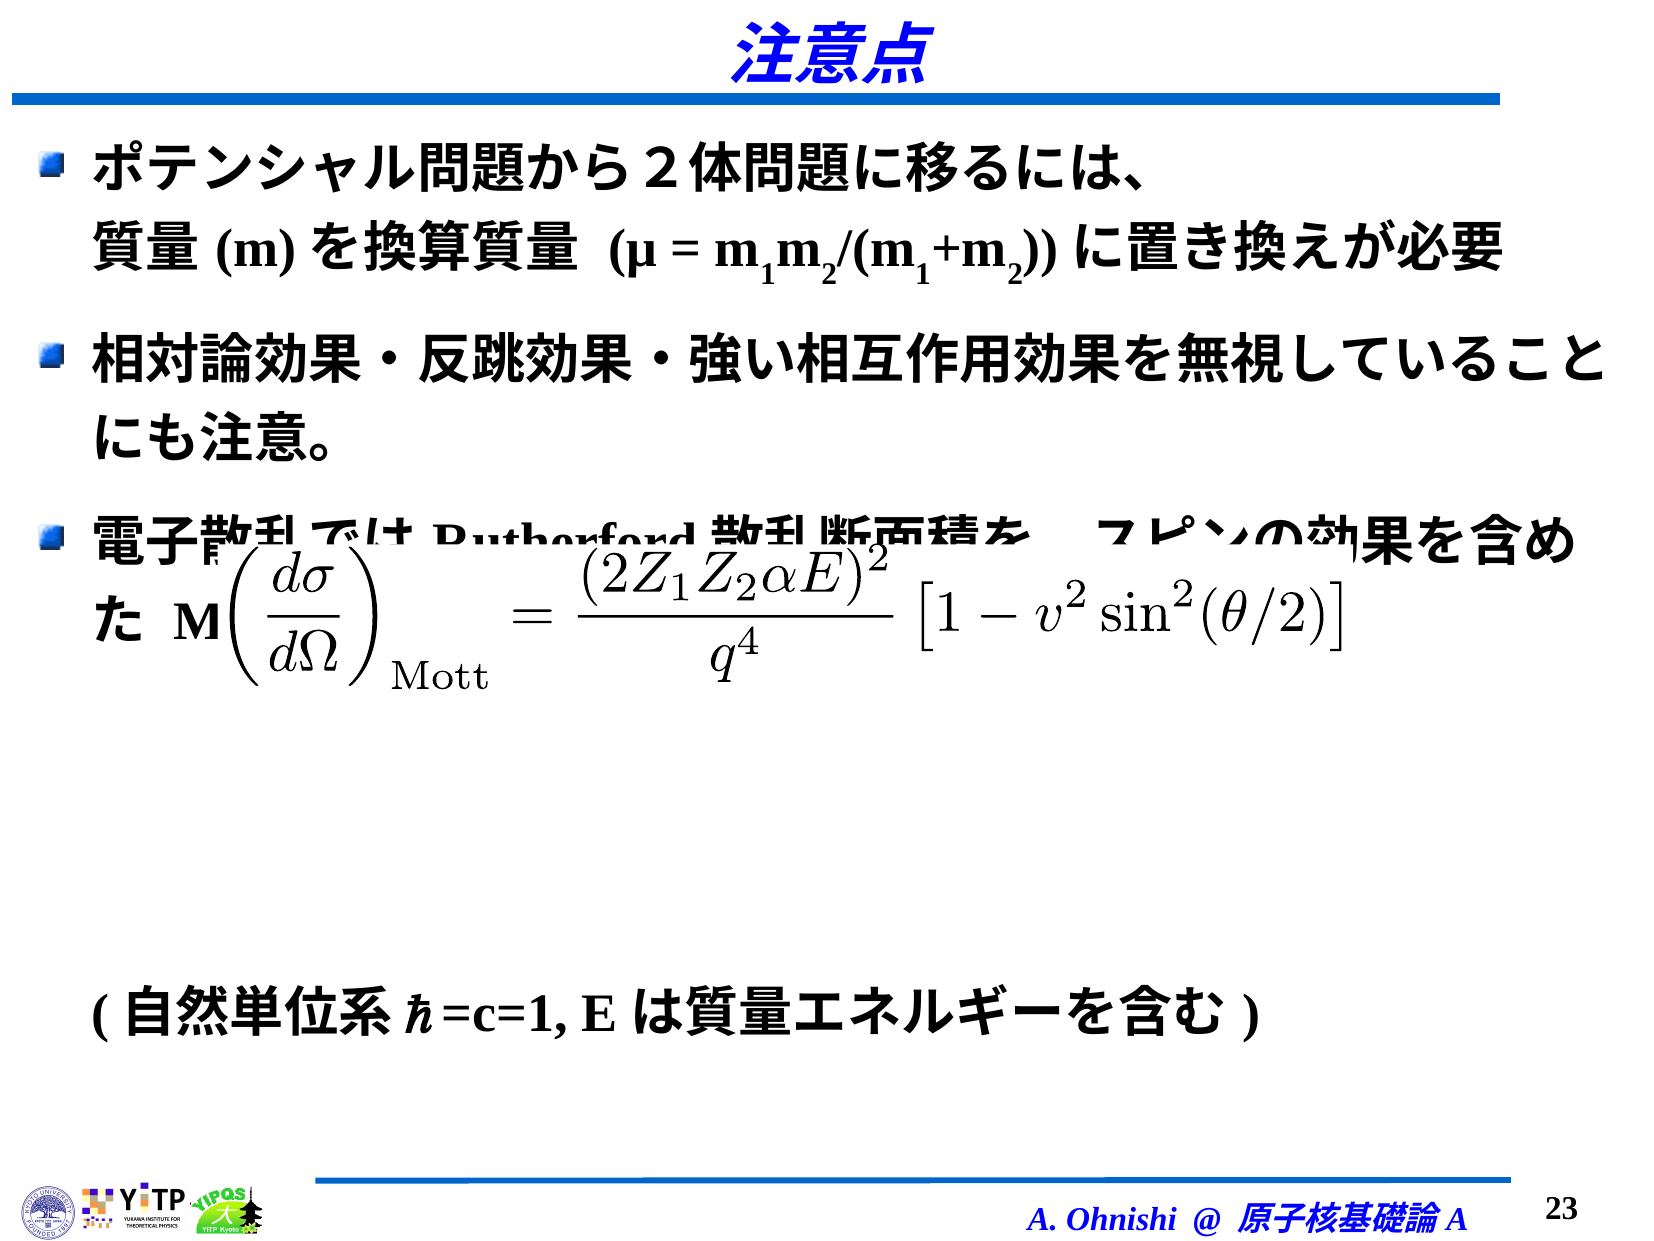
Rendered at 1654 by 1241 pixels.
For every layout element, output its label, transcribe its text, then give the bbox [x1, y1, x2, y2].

title 注意点 [0, 0, 1654, 99]
picture [77, 1179, 263, 1234]
picture [20, 1185, 76, 1241]
list ポテンシャル問題から２体問題に移るには、 質量(m)を換算質量 (μ = m1m2/(m1+m2))に置き換えが必要 相対論効果・反跳効果・強い相互作用効果を無視していることにも注意。 電子散乱ではRutherford散乱断面積を、スピンの効果を含めた Mott散乱断面積に書き換える必要あり。 (自然単位系 ℏ=c=1, Eは質量エネルギーを含む) [20, 124, 1621, 1137]
text_box [217, 543, 1354, 690]
